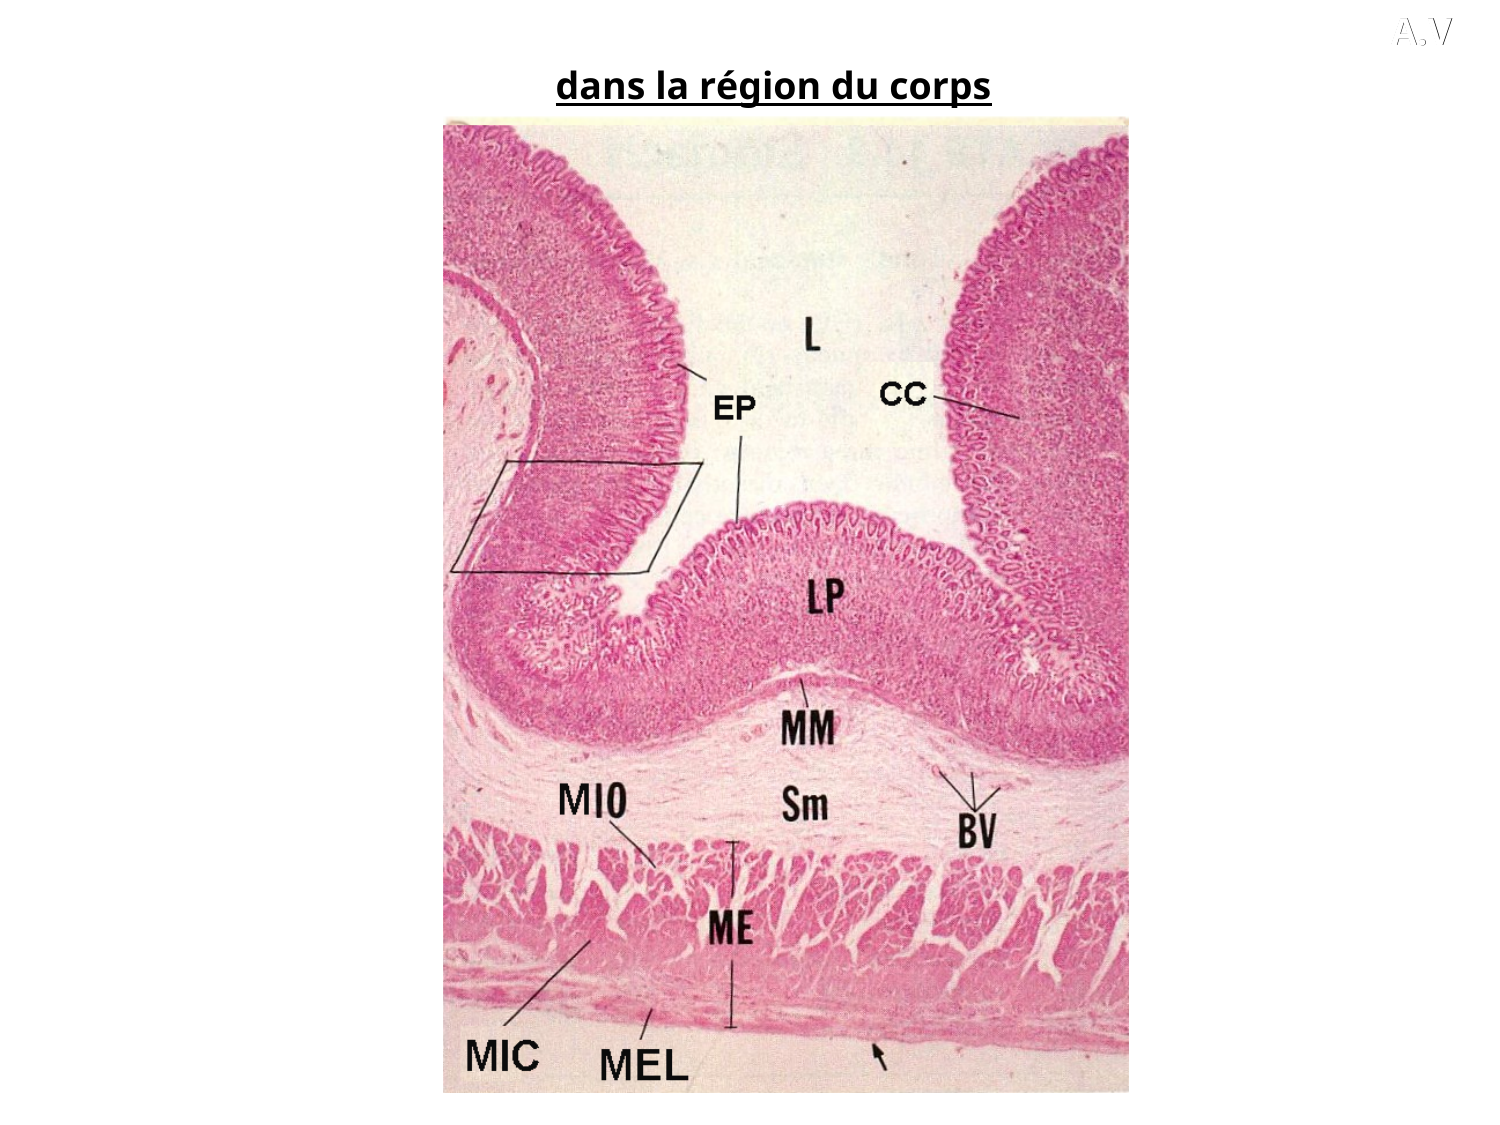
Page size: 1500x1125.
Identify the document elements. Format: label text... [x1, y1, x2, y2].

text_box dans la région du corps [419, 54, 1129, 116]
text_box A.V [1375, 0, 1500, 61]
picture [442, 116, 1129, 1093]
